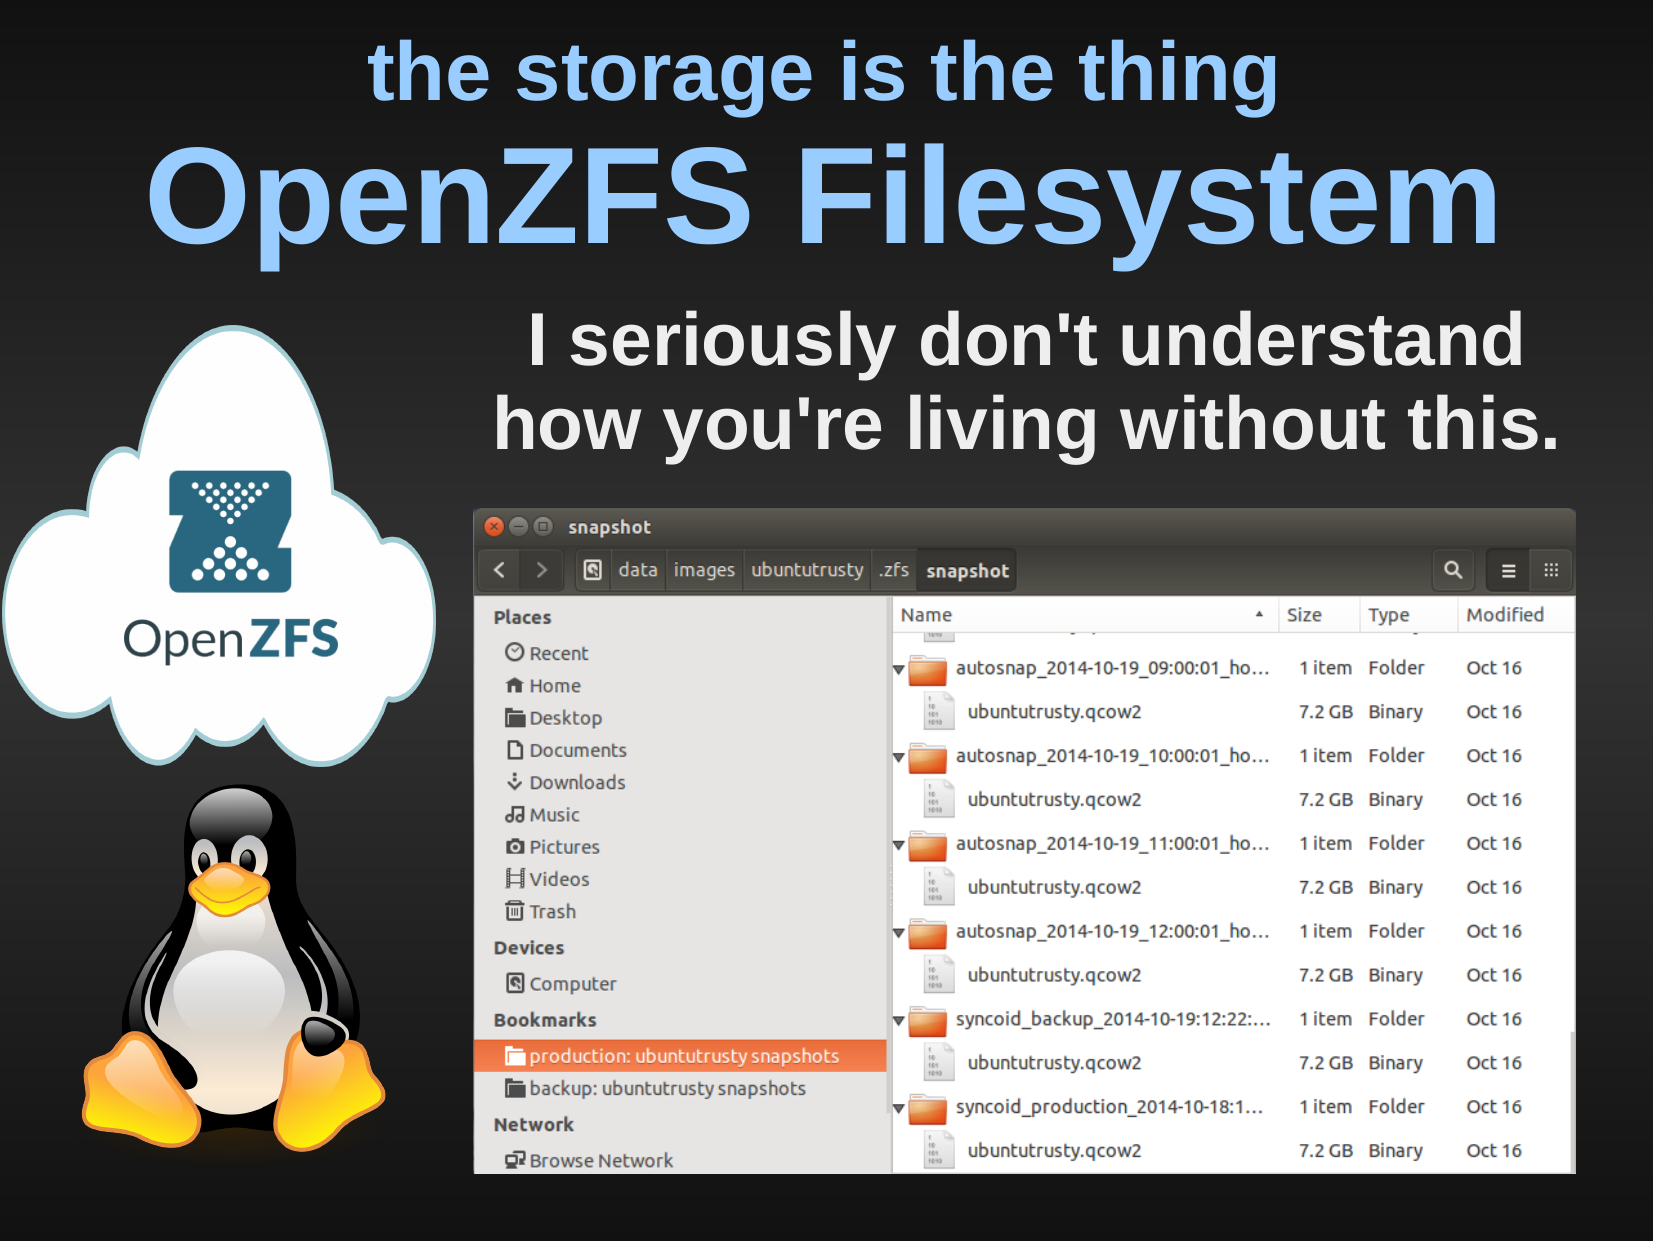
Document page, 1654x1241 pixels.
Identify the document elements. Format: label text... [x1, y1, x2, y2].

picture [2, 325, 405, 1186]
title the storage is the thing OpenZFS Filesystem [0, 0, 1651, 298]
title I seriously don't understand how you're living without this. [405, 297, 1651, 1231]
picture [473, 508, 1576, 1174]
